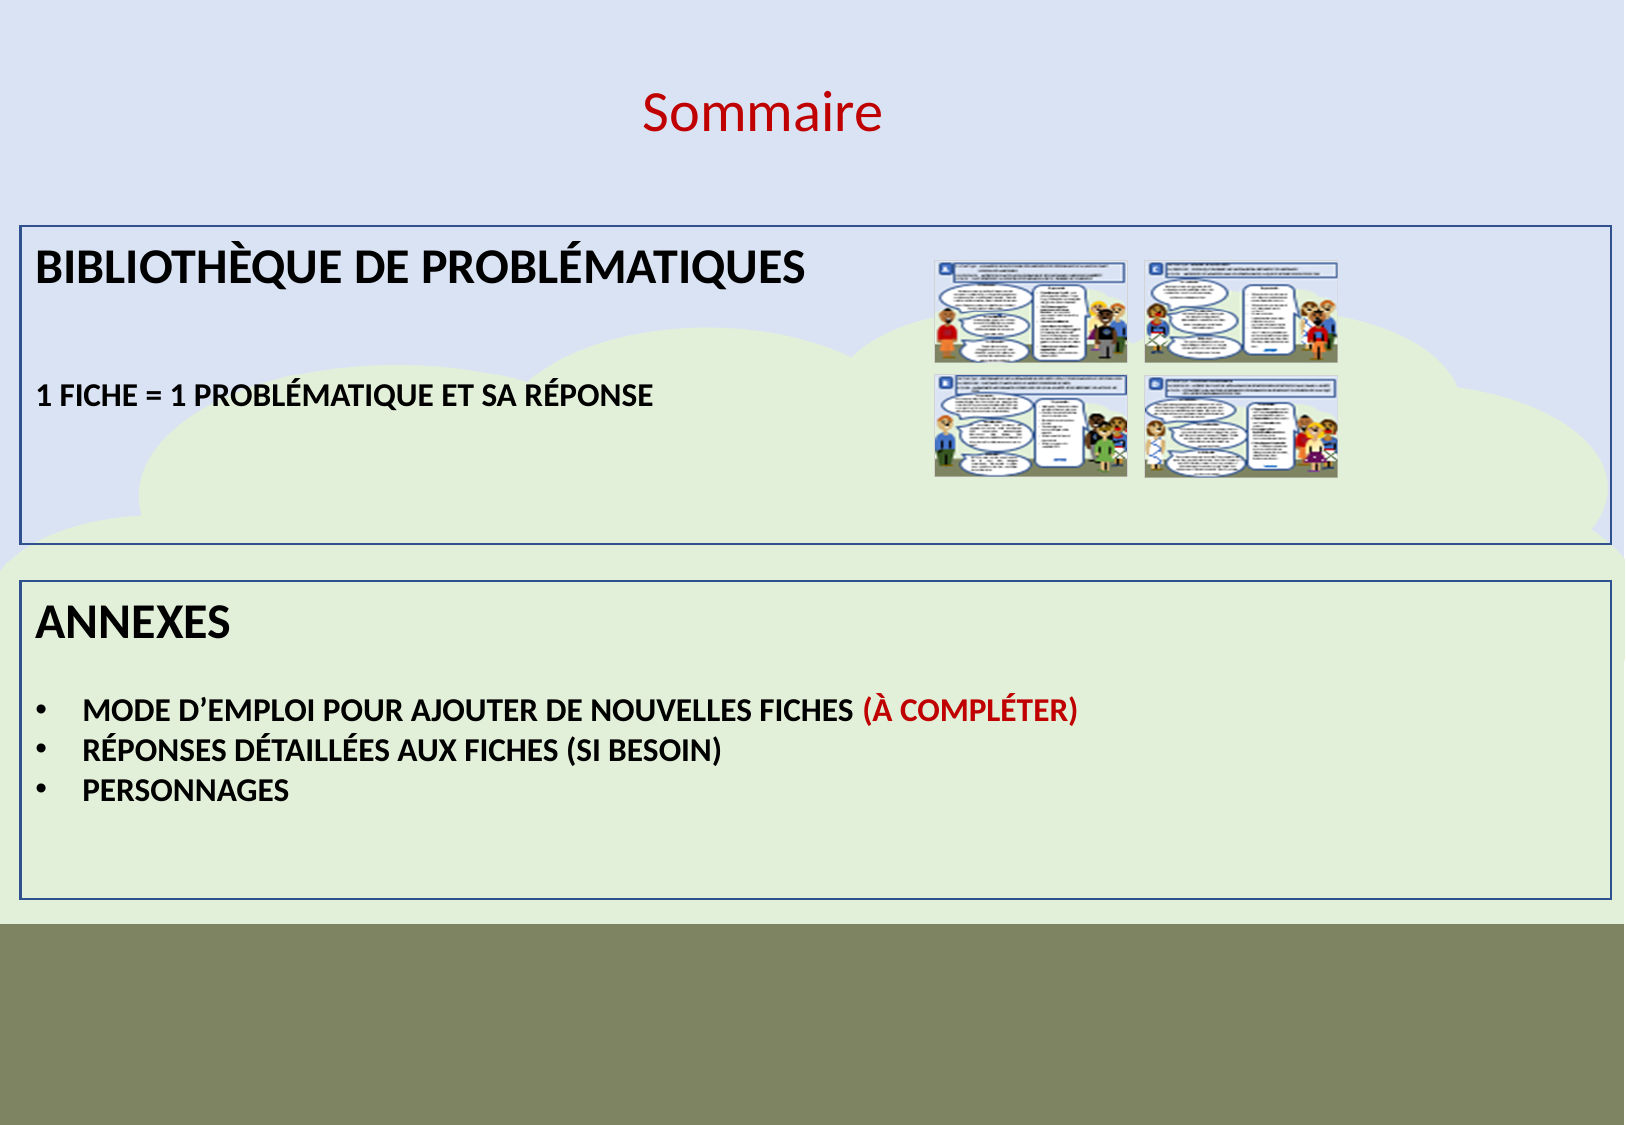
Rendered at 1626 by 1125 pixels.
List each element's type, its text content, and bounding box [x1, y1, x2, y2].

text_box Annexes Mode d’emploi pour ajouter de nouvelles fiches (à compléter) Réponses détaillées aux fiches (si besoin) Personnages [20, 581, 1611, 900]
text_box Sommaire [370, 65, 1156, 152]
picture [0, 0, 1625, 1125]
text_box Bibliothèque de problématiques 1 fiche = 1 problématique et sa réponse [20, 225, 1611, 544]
